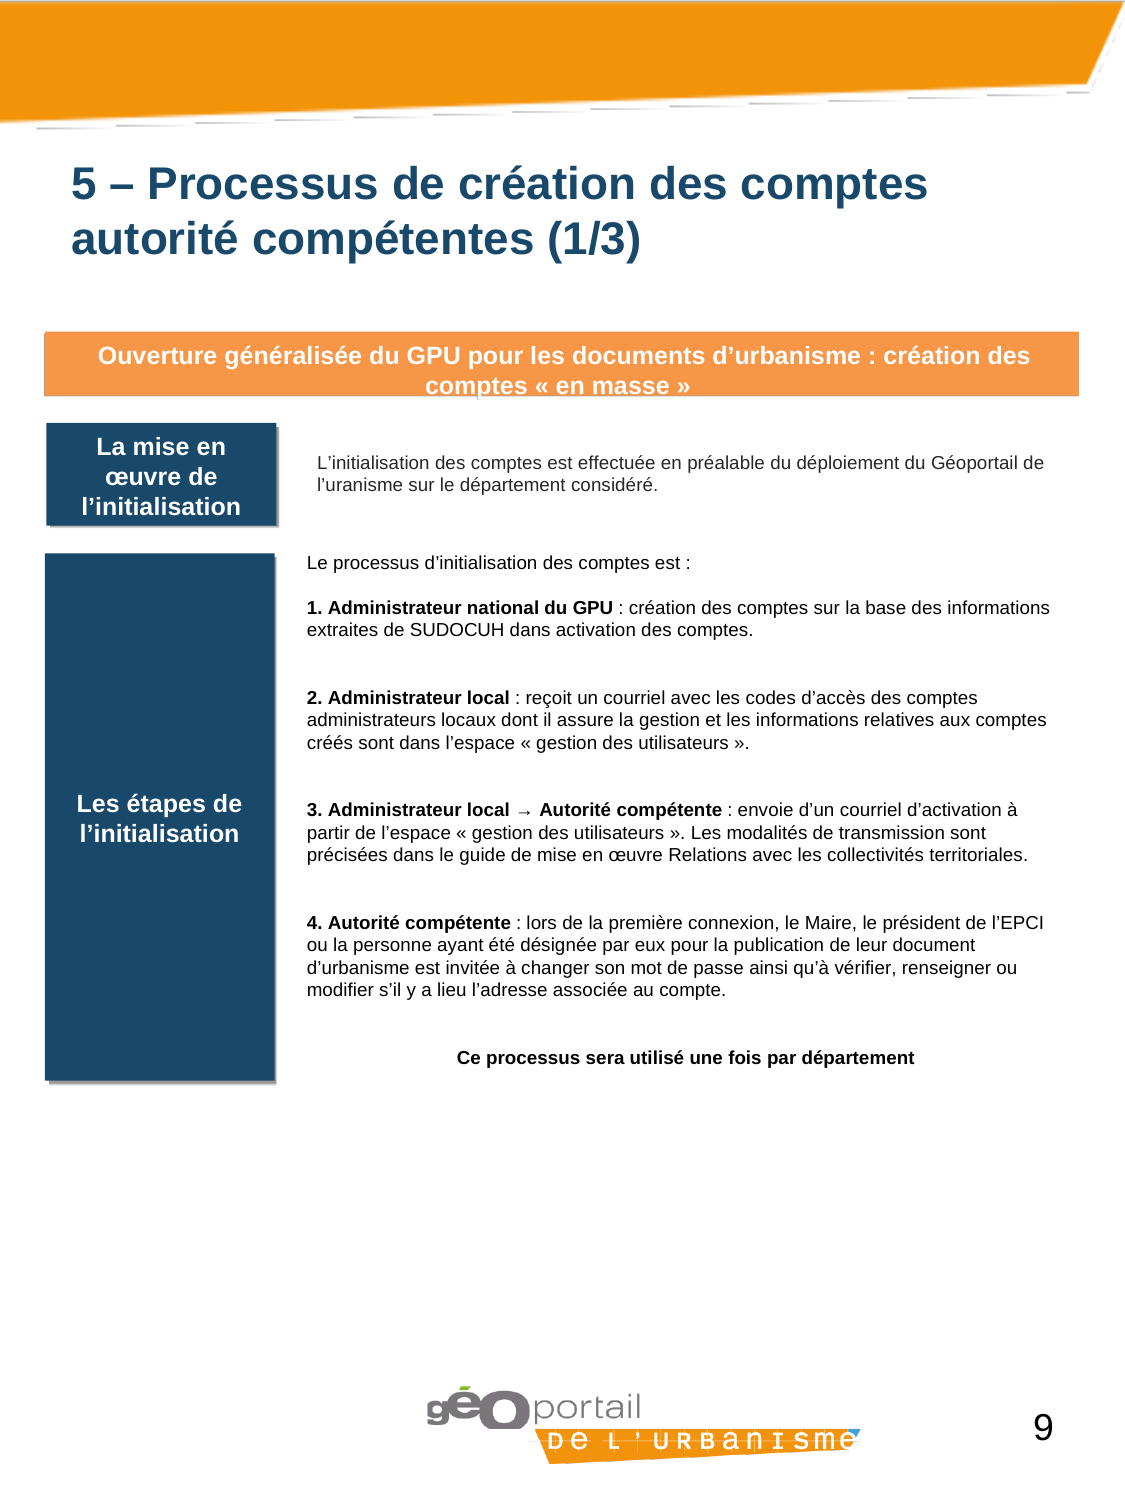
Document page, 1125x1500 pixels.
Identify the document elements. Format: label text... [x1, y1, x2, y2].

text_box L’initialisation des comptes est effectuée en préalable du déploiement du Géoportail de l’uranisme sur le département considéré. [302, 422, 1083, 524]
text_box Le processus d’initialisation des comptes est : 1. Administrateur national du GPU : création des comptes sur la base des informations extraites de SUDOCUH dans activation des comptes. 2. Administrateur local : reçoit un courriel avec les codes d’accès des comptes administrateurs locaux dont il assure la gestion et les informations relatives aux comptes créés sont dans l’espace « gestion des utilisateurs ». 3. Administrateur local → Autorité compétente : envoie d’un courriel d’activation à partir de l’espace « gestion des utilisateurs ». Les modalités de transmission sont précisées dans le guide de mise en œuvre Relations avec les collectivités territoriales. 4. Autorité compétente : lors de la première connexion, le Maire, le président de l’EPCI ou la personne ayant été désignée par eux pour la publication de leur document d’urbanisme est invitée à changer son mot de passe ainsi qu’à vérifier, renseigner ou modifier s’il y a lieu l’adresse associée au compte. Ce processus sera utilisé une fois par département [292, 537, 1073, 1081]
text_box <numéro> [937, 1389, 1069, 1462]
text_box La mise en œuvre de l’initialisation [46, 422, 277, 526]
text_box Les étapes de l’initialisation [44, 553, 275, 1081]
text_box Ouverture généralisée du GPU pour les documents d’urbanisme : création des comptes « en masse » [44, 331, 1079, 396]
title 5 – Processus de création des comptes autorité compétentes (1/3) [56, 129, 1088, 288]
picture [391, 1245, 892, 1500]
